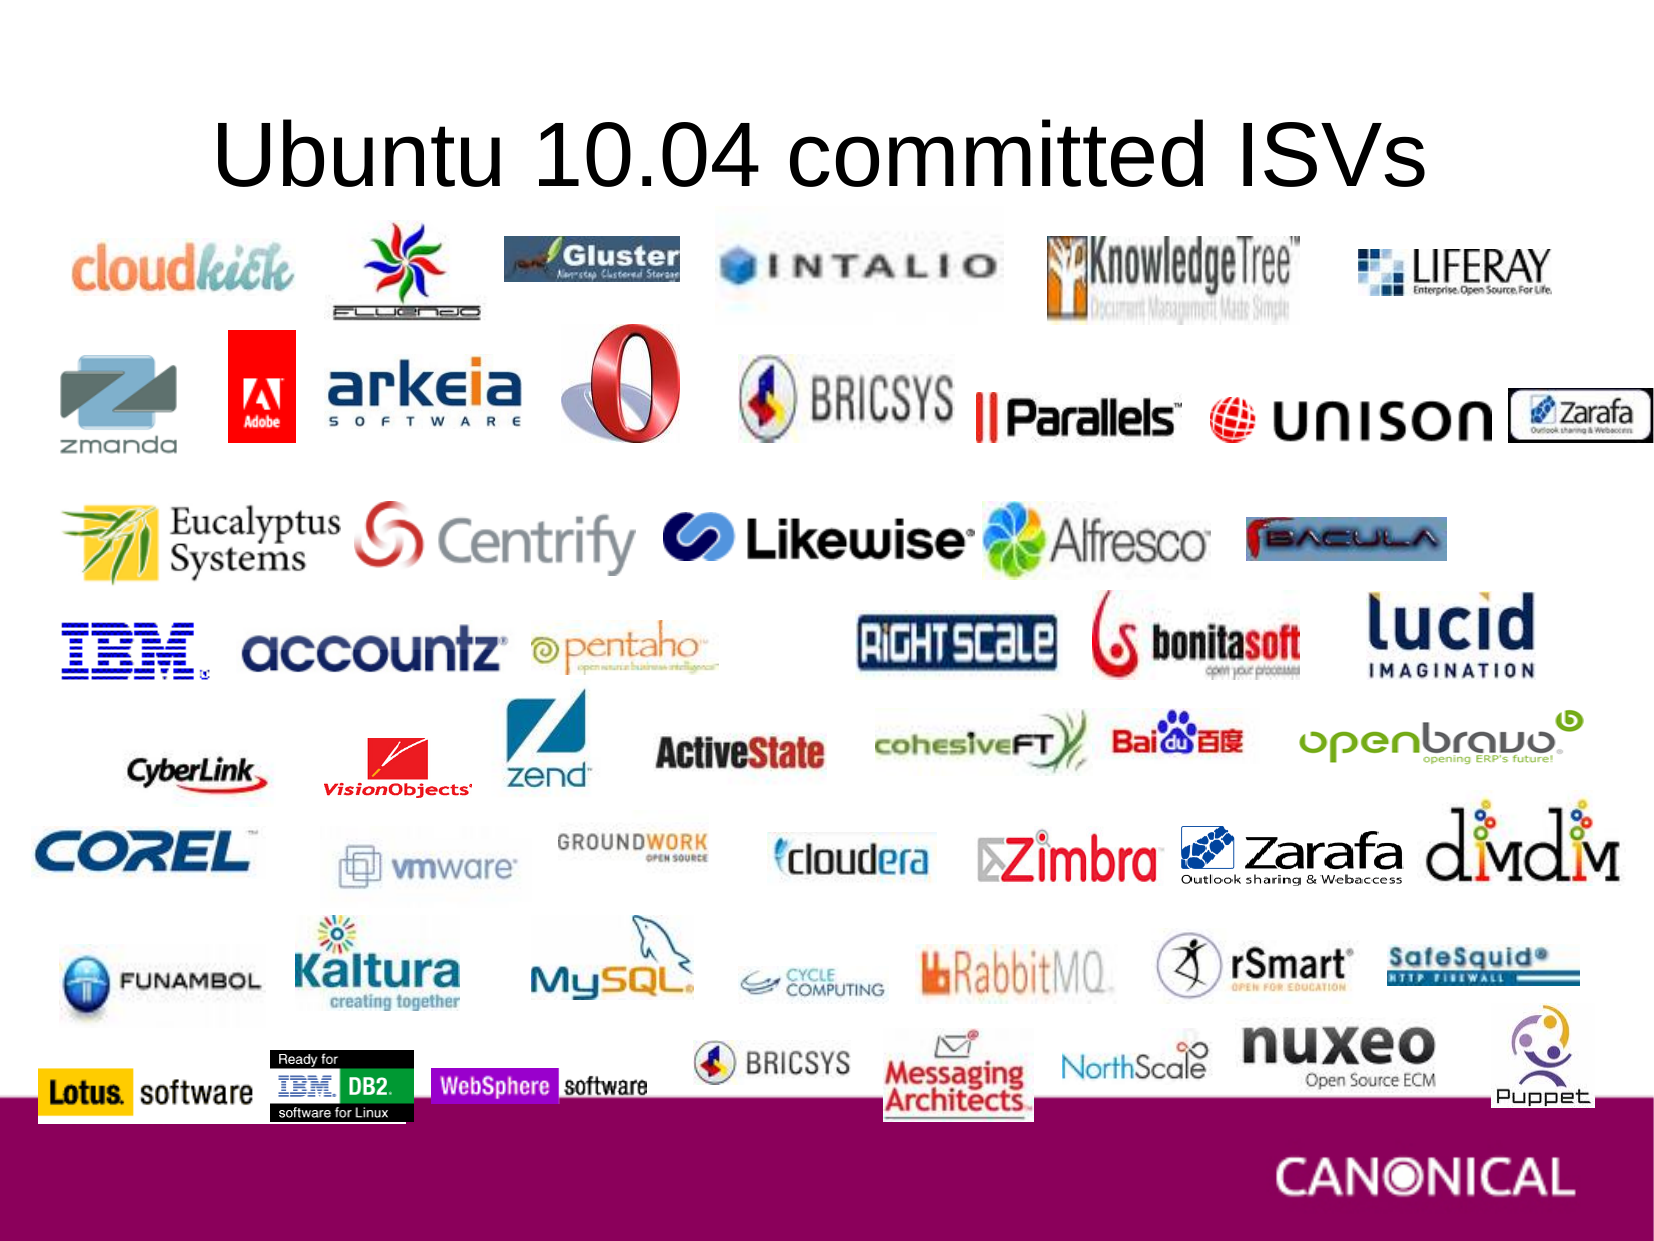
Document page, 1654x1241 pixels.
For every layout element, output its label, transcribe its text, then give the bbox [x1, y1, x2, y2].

title Ubuntu 10.04 committed ISVs [76, 59, 1565, 252]
picture [0, 0, 1654, 1241]
